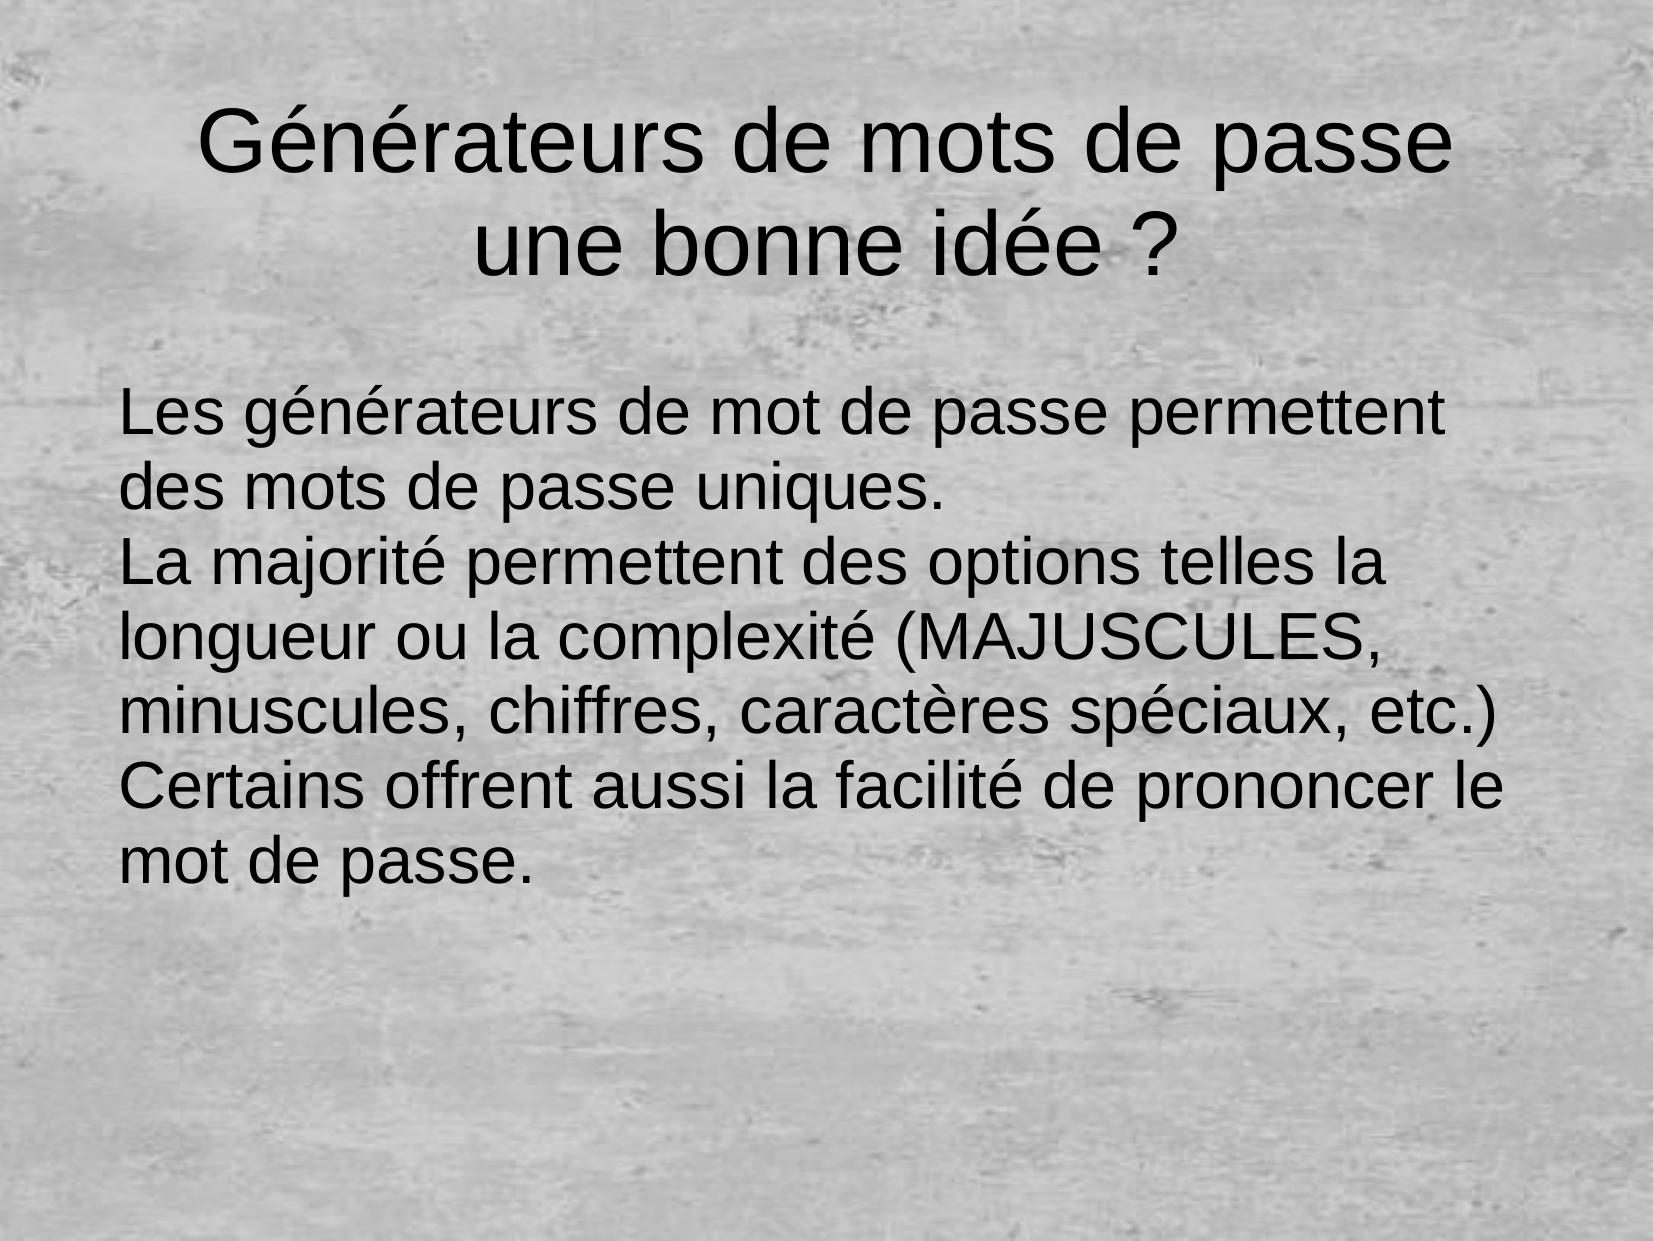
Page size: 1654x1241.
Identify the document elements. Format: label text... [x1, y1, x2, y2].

picture [0, 0, 1654, 1241]
title Générateurs de mots de passe une bonne idée ? [82, 88, 1571, 296]
subtitle Les générateurs de mot de passe permettent des mots de passe uniques. La majorité permettent des options telles la longueur ou la complexité (MAJUSCULES, minuscules, chiffres, caractères spéciaux, etc.) Certains offrent aussi la facilité de prononcer le mot de passe. [118, 313, 1542, 1034]
